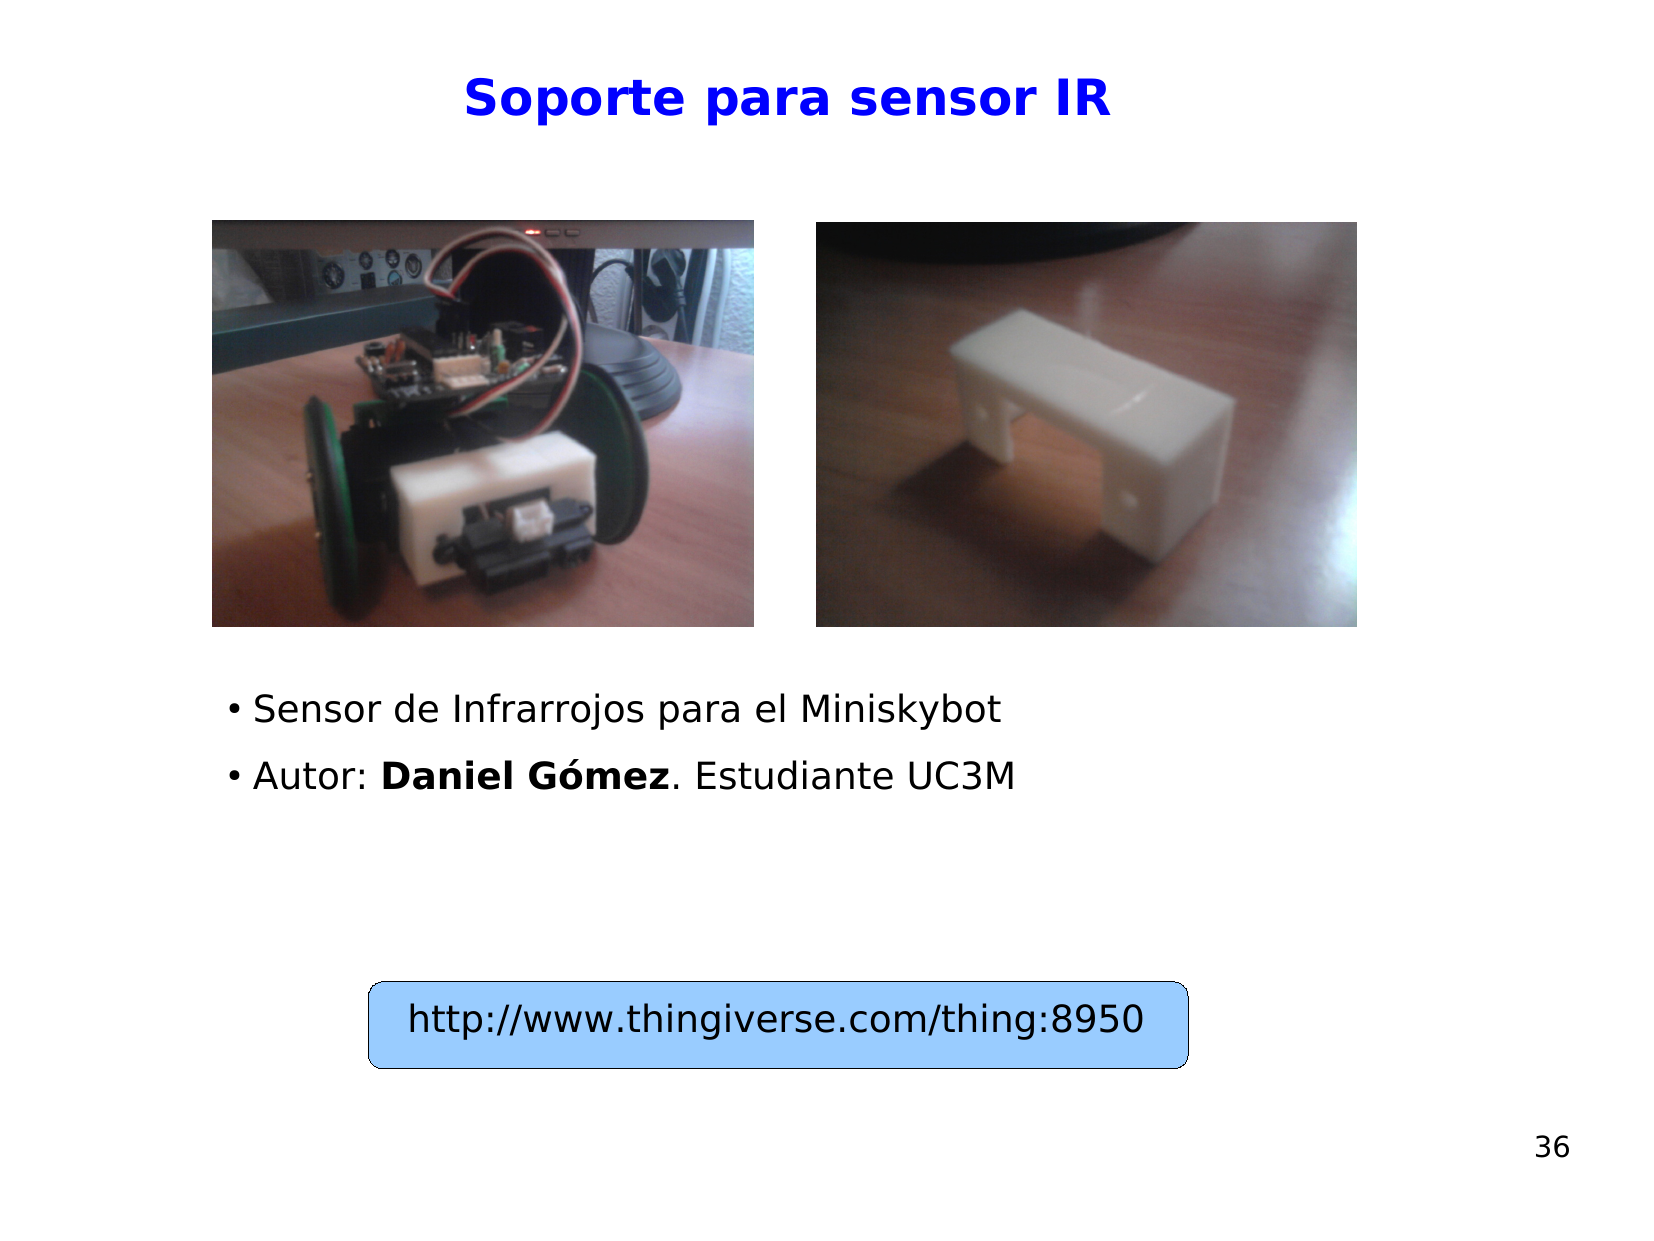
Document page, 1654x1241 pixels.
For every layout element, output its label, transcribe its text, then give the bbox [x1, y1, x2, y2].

text_box Soporte para sensor IR [449, 61, 1128, 135]
text_box Sensor de Infrarrojos para el Miniskybot Autor: Daniel Gómez. Estudiante UC3M [213, 680, 1179, 811]
picture [816, 222, 1357, 627]
text_box [368, 981, 1189, 1069]
picture [212, 220, 754, 627]
text_box http://www.thingiverse.com/thing:8950 [392, 990, 1162, 1050]
